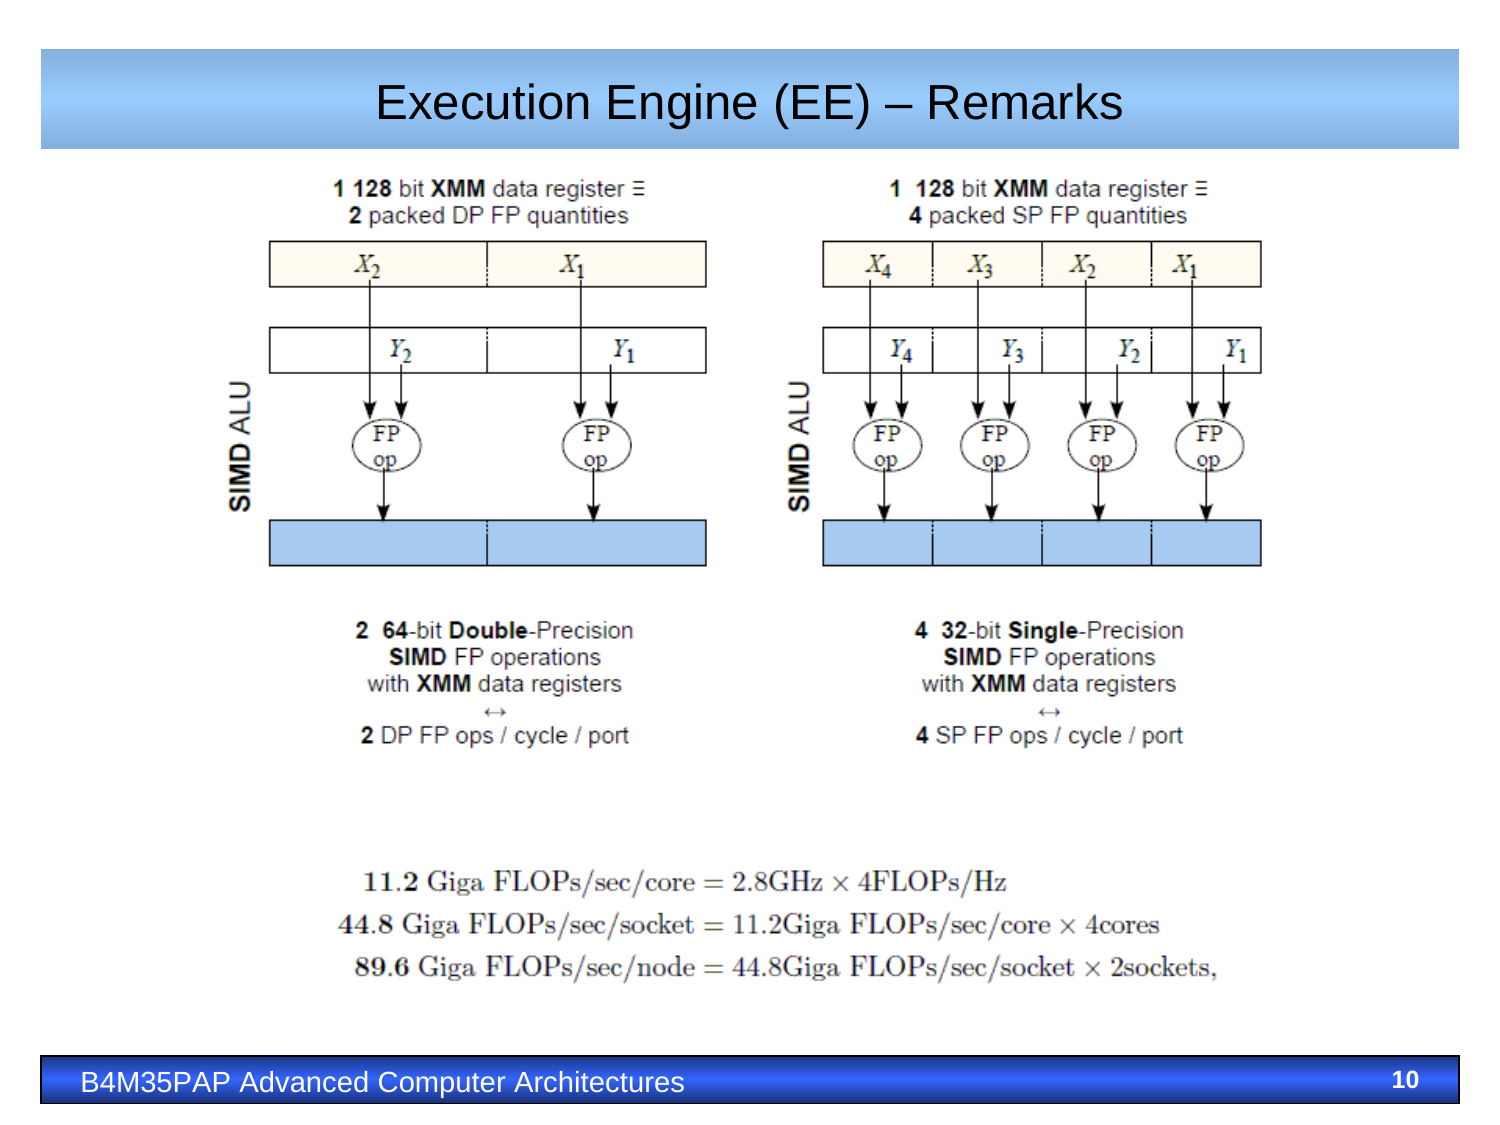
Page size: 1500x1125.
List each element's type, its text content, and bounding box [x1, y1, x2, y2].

title Execution Engine (EE) – Remarks [41, 49, 1459, 149]
picture [213, 172, 1287, 775]
picture [333, 847, 1226, 1000]
